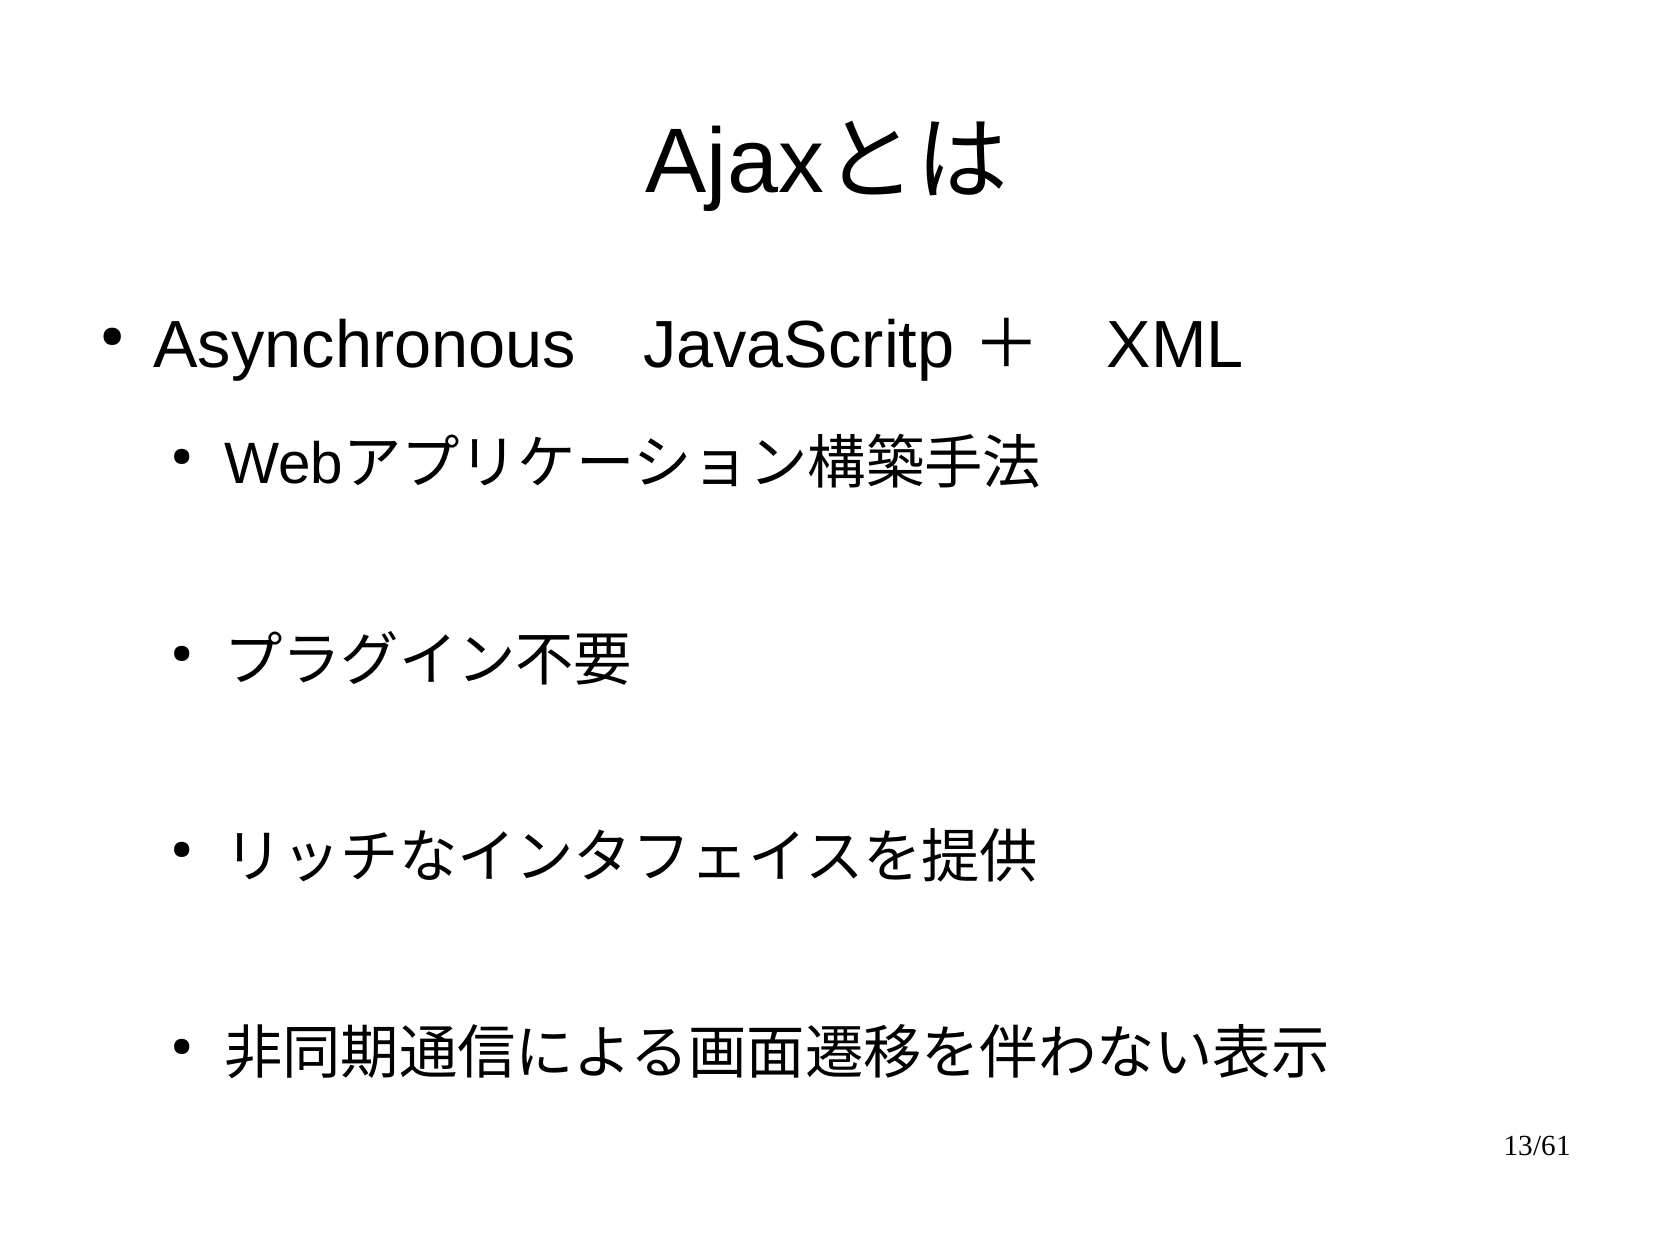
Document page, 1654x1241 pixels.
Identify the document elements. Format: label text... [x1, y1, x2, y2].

list Asynchronous JavaScritp ＋ XML Webアプリケーション構築手法 プラグイン不要 リッチなインタフェイスを提供 非同期通信による画面遷移を伴わない表示 [82, 290, 1571, 1094]
title Ajaxとは [82, 56, 1571, 250]
